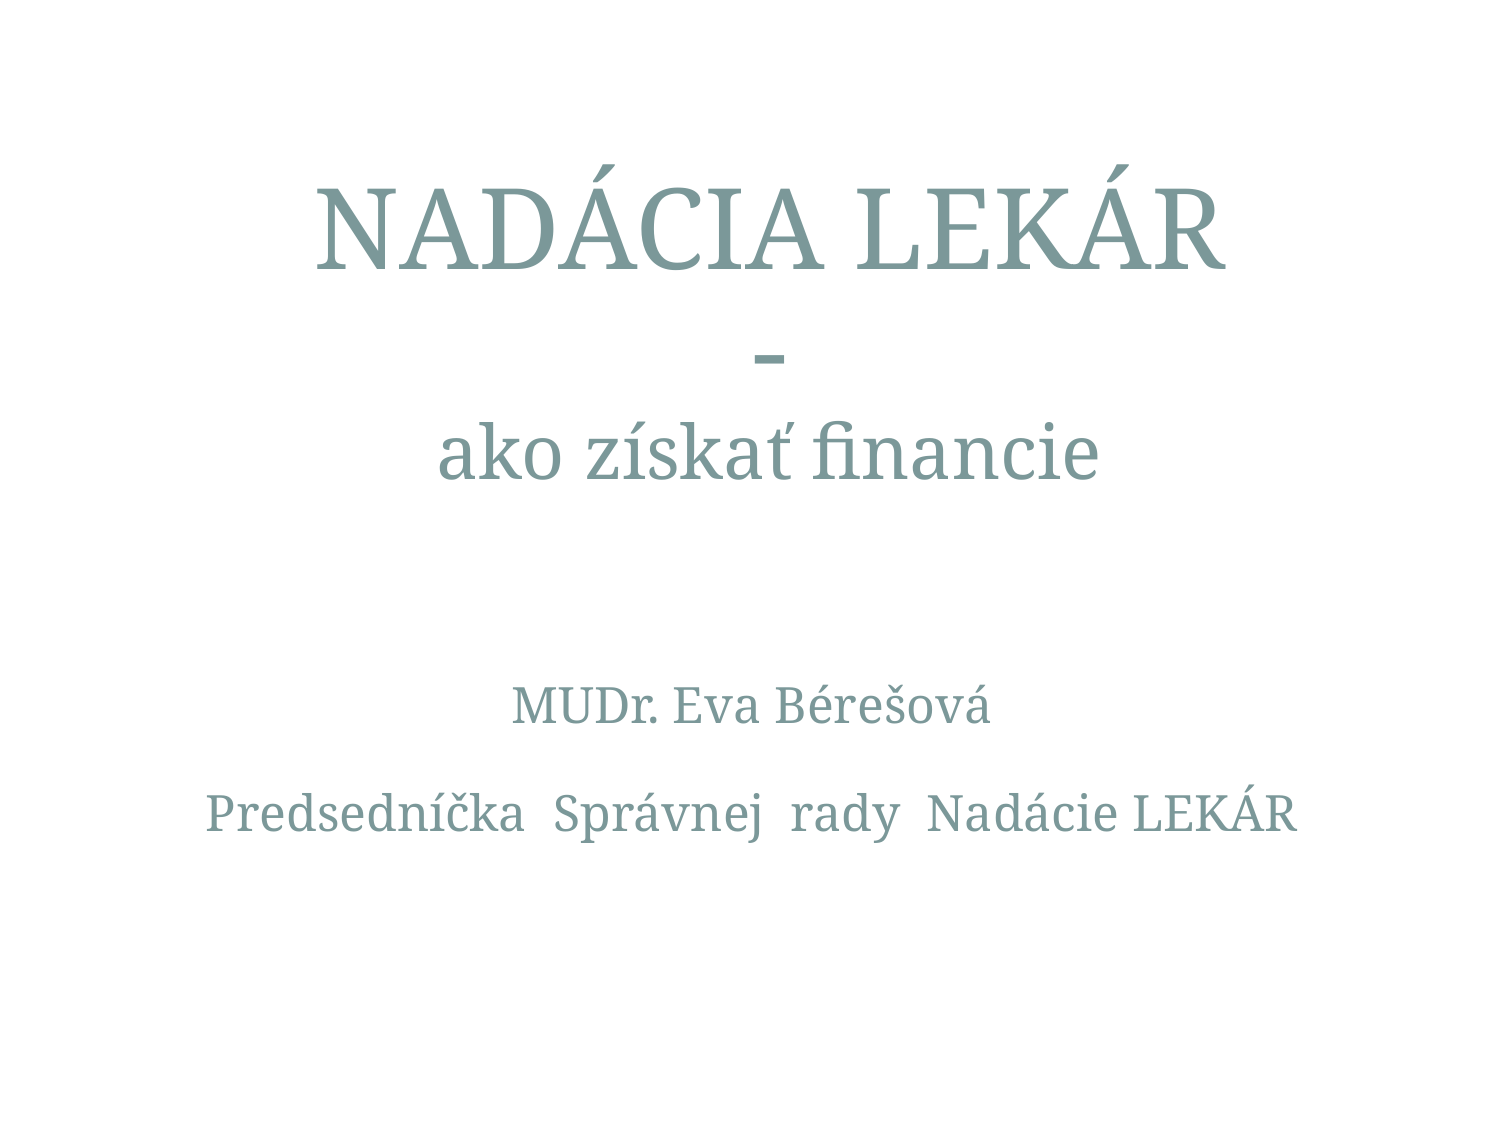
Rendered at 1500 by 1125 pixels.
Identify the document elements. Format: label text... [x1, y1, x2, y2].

subtitle MUDr. Eva Bérešová Predsedníčka Správnej rady Nadácie LEKÁR [116, 587, 1388, 886]
title NADÁCIA LEKÁR - ako získať financie [152, 164, 1388, 511]
